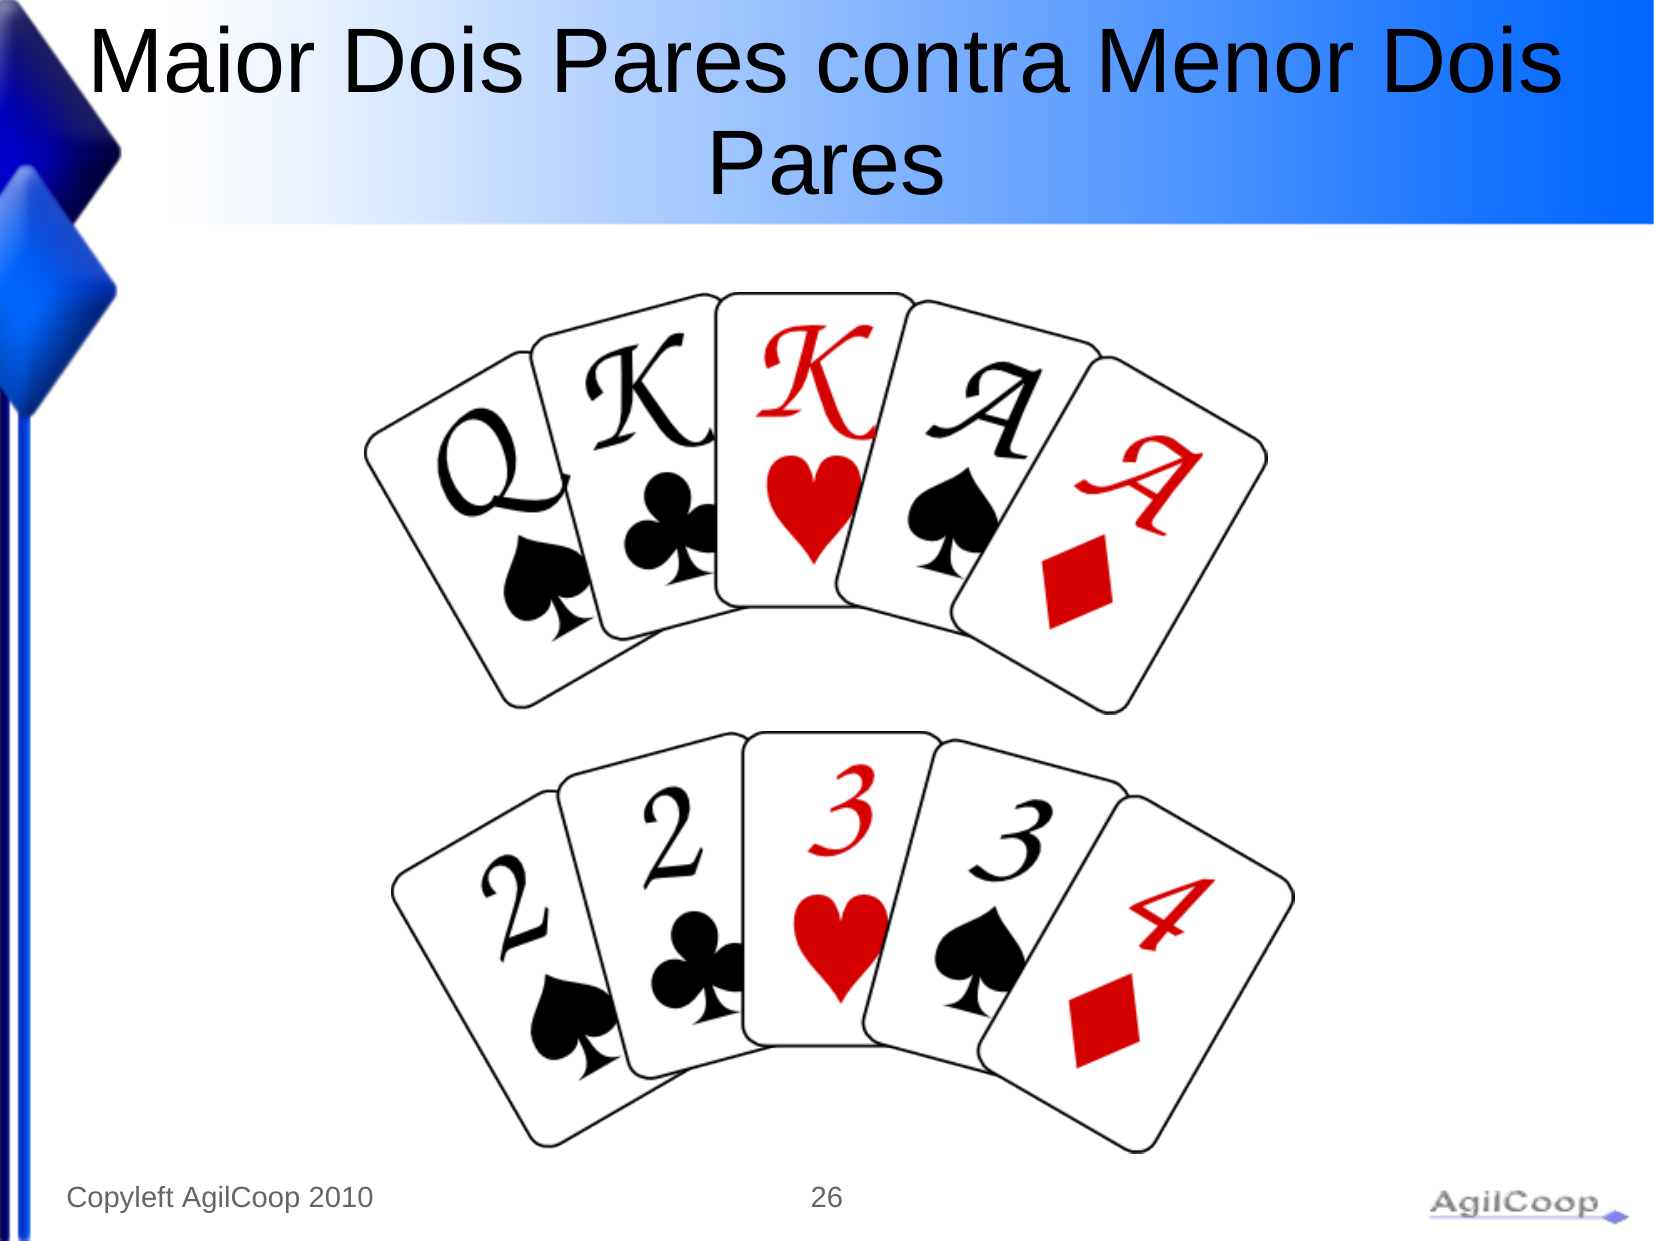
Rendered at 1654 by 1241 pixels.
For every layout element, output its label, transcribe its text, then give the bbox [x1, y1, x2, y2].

title Maior Dois Pares contra Menor Dois Pares [82, 6, 1571, 218]
picture [0, 0, 1654, 1241]
